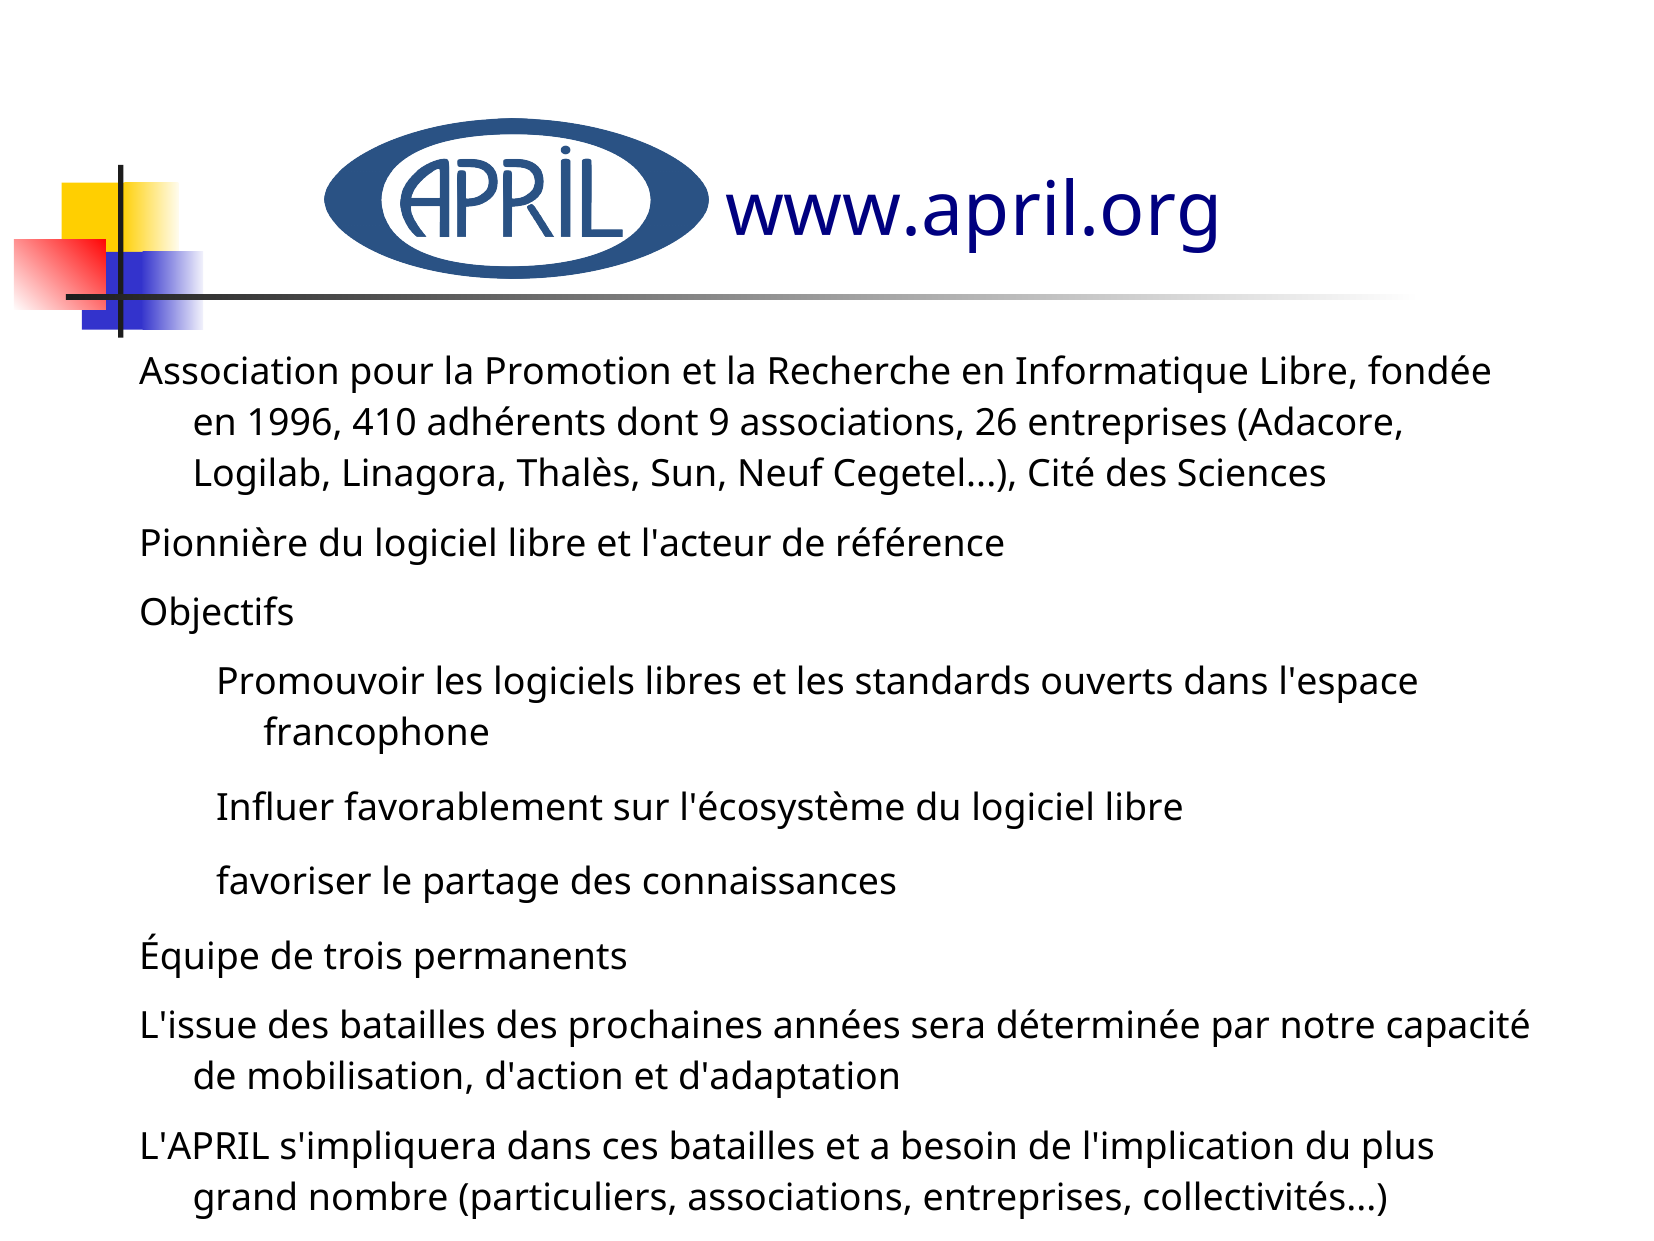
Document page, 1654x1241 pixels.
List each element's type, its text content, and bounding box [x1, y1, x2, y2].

picture [324, 118, 709, 279]
title www.april.org [121, 102, 1534, 311]
list Association pour la Promotion et la Recherche en Informatique Libre, fondée en 1996, 410 adhérents dont 9 associations, 26 entreprises (Adacore, Logilab, Linagora, Thalès, Sun, Neuf Cegetel...), Cité des Sciences Pionnière du logiciel libre et l'acteur de référence Objectifs Promouvoir les logiciels libres et les standards ouverts dans l'espace francophone Influer favorablement sur l'écosystème du logiciel libre favoriser le partage des connaissances Équipe de trois permanents L'issue des batailles des prochaines années sera déterminée par notre capacité de mobilisation, d'action et d'adaptation L'APRIL s'impliquera dans ces batailles et a besoin de l'implication du plus grand nombre (particuliers, associations, entreprises, collectivités...) [121, 344, 1534, 1235]
